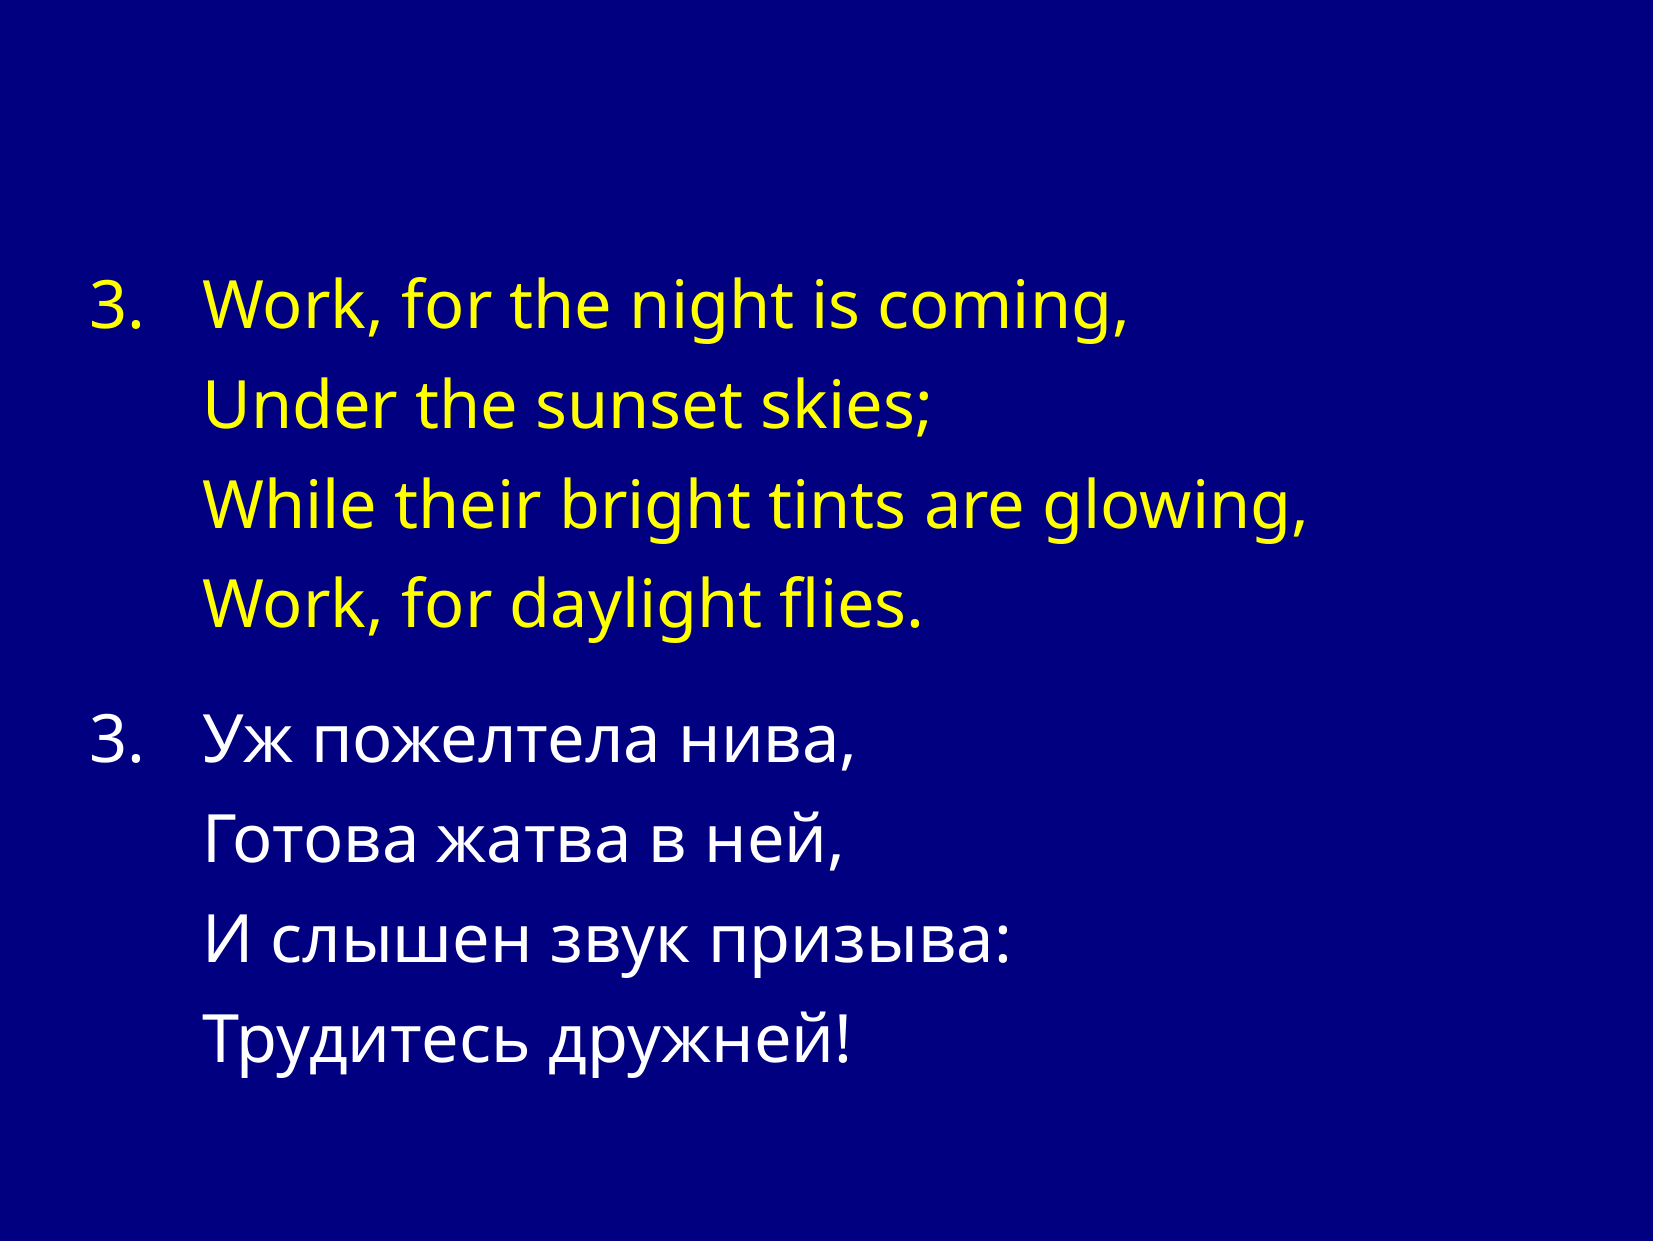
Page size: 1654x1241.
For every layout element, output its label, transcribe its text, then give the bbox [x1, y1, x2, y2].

text_box 3. Уж пожелтела нива, Готова жатва в ней, И слышен звук призыва: Трудитесь дружней! [75, 675, 1576, 1163]
text_box 3. Work, for the night is coming, Under the sunset skies; While their bright tints are glowing, Work, for daylight flies. [75, 150, 1576, 638]
